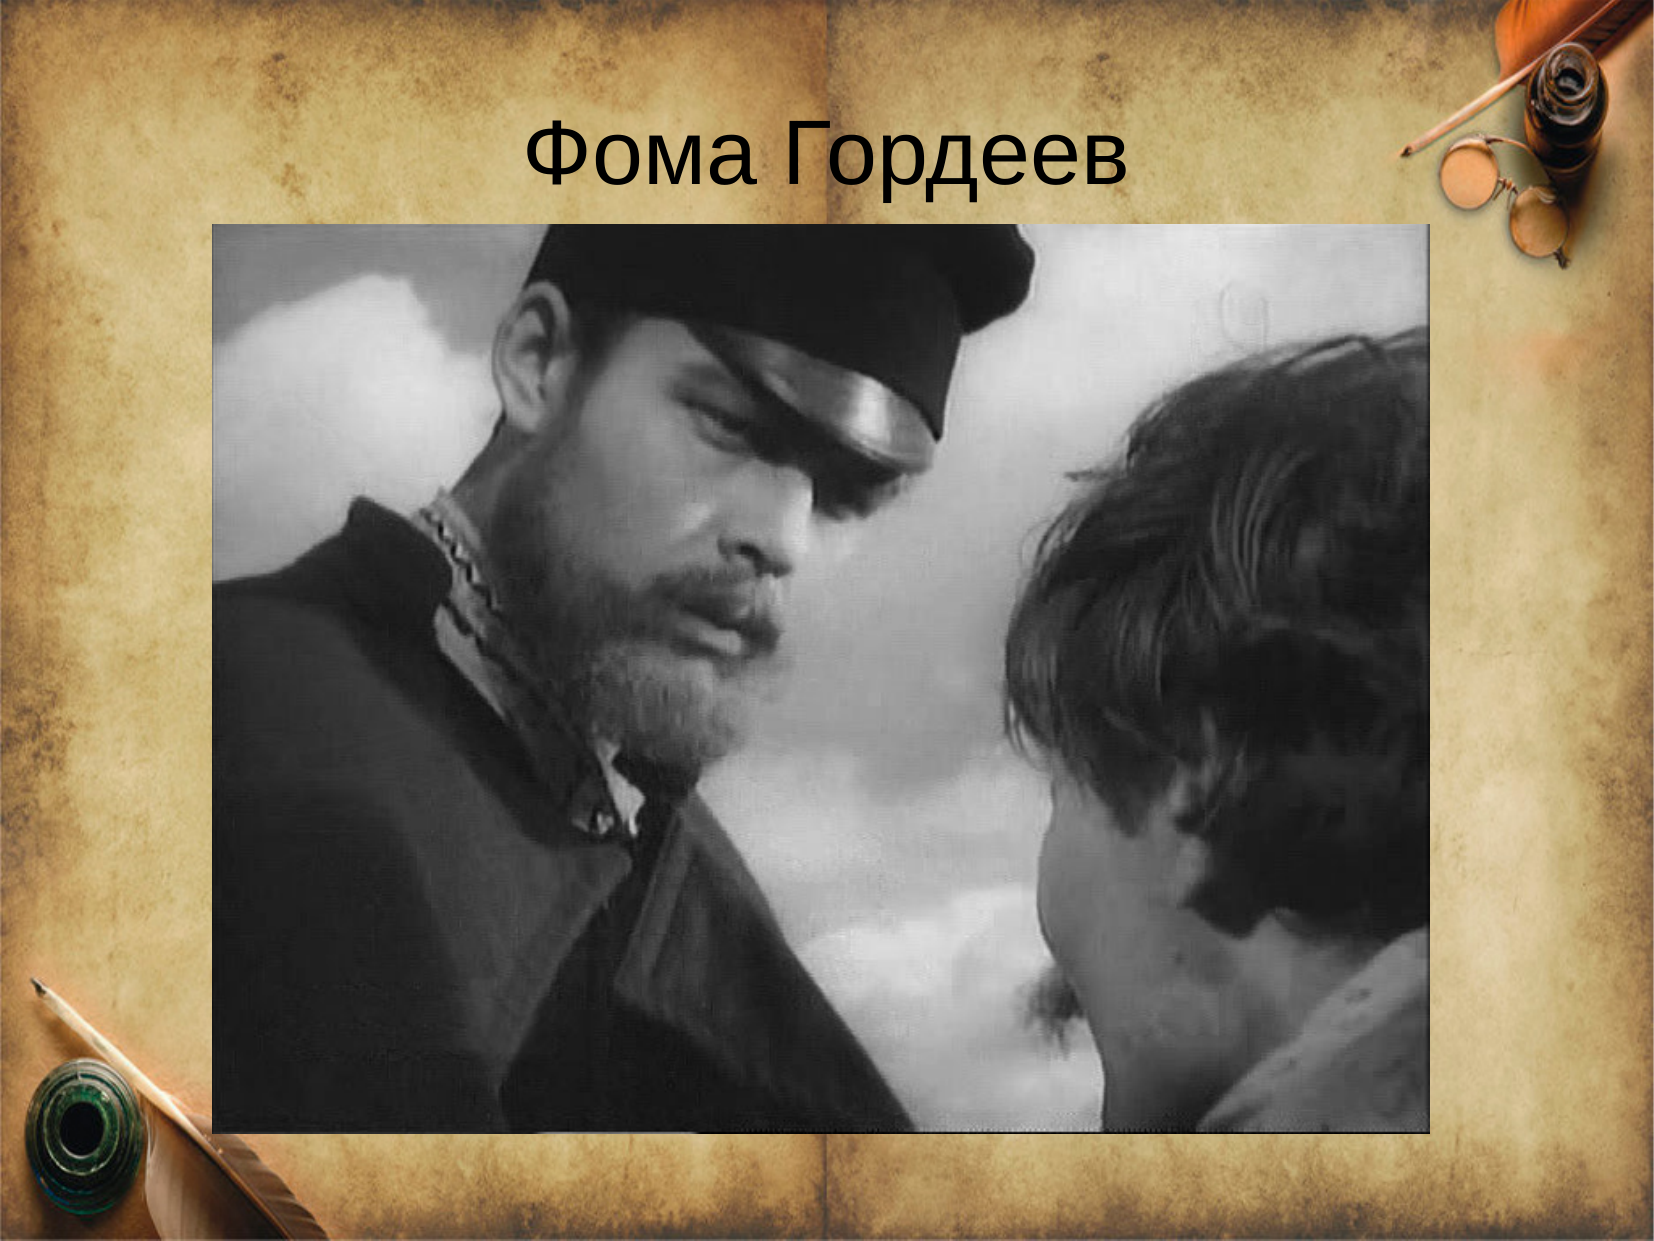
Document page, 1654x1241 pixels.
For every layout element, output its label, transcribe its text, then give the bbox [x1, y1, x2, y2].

title Фома Гордеев [82, 49, 1571, 257]
picture [0, 0, 1654, 1241]
